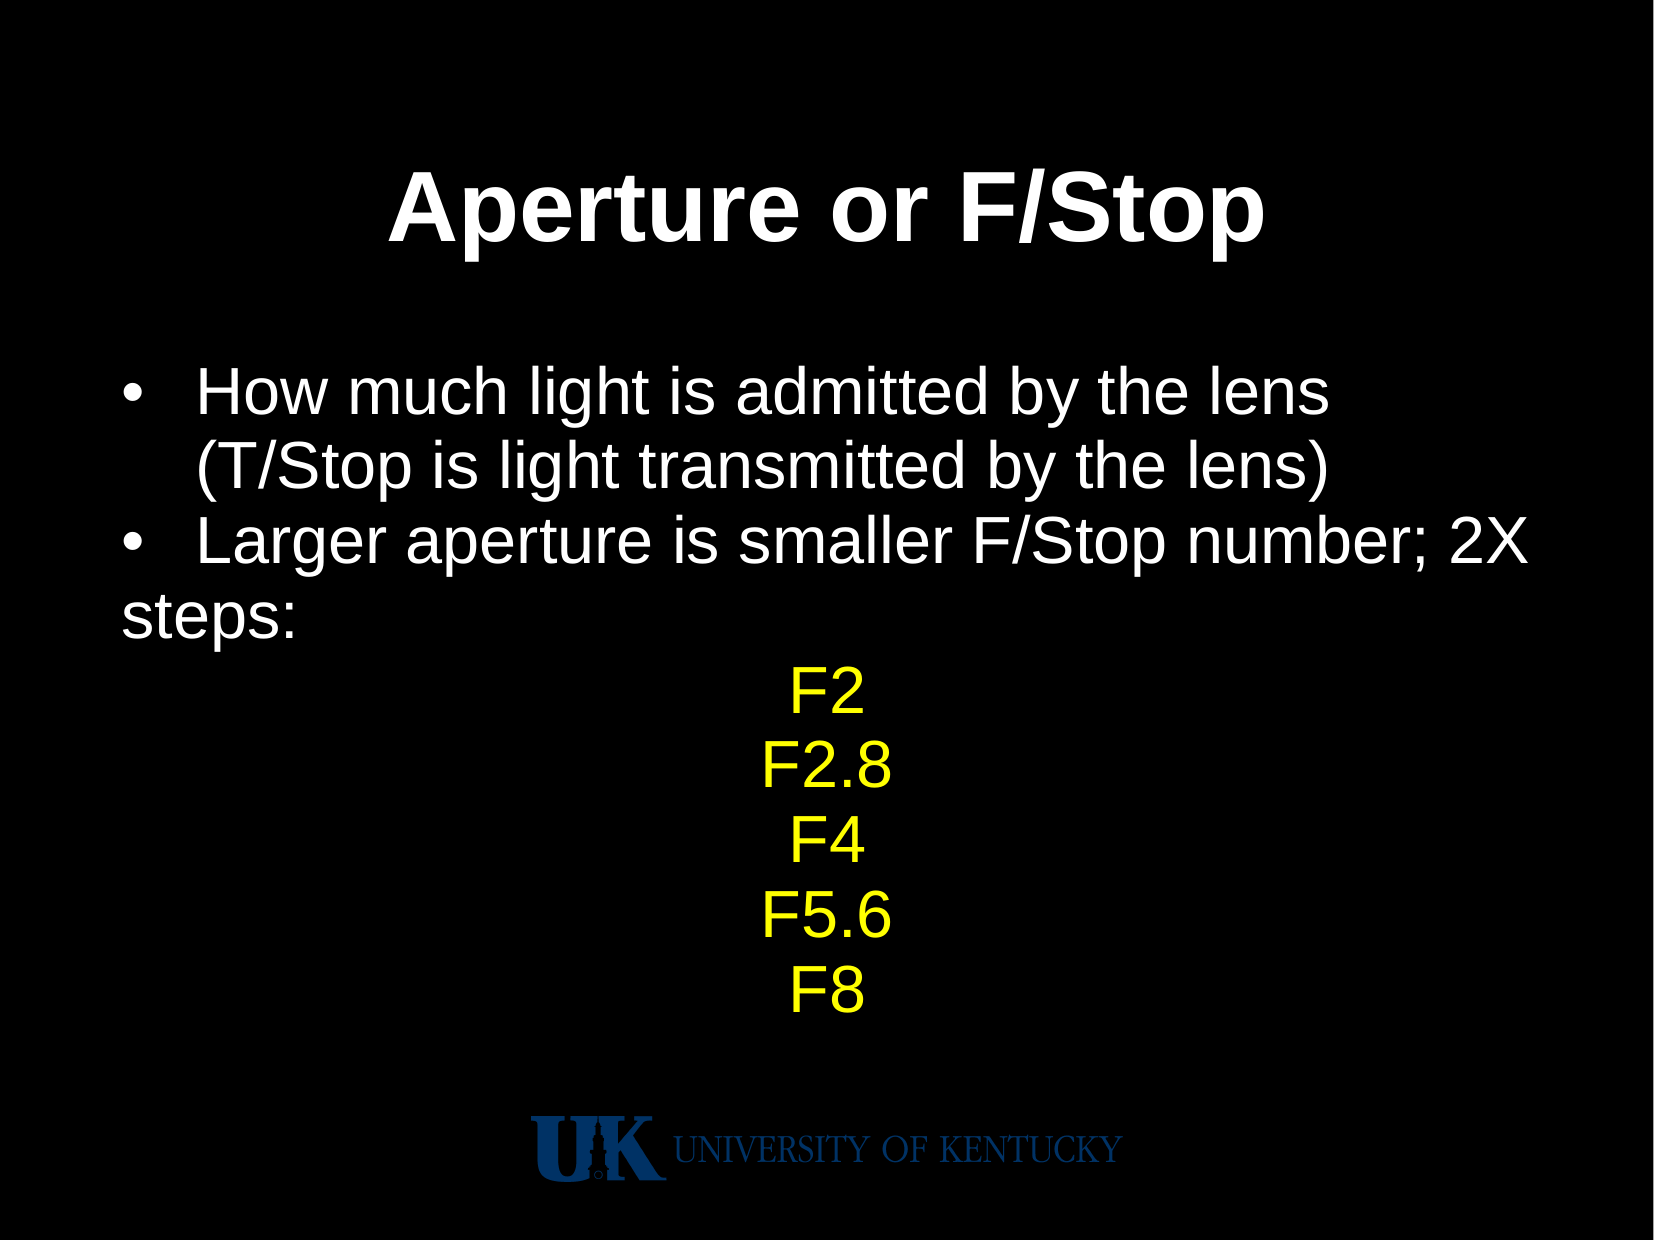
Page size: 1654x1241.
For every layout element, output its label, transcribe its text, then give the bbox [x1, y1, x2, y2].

subtitle • How much light is admitted by the lens (T/Stop is light transmitted by the lens) • Larger aperture is smaller F/Stop number; 2X steps: F2 F2.8 F4 F5.6 F8 [121, 344, 1534, 1127]
title Aperture or F/Stop [121, 102, 1534, 311]
picture [531, 1116, 1123, 1182]
